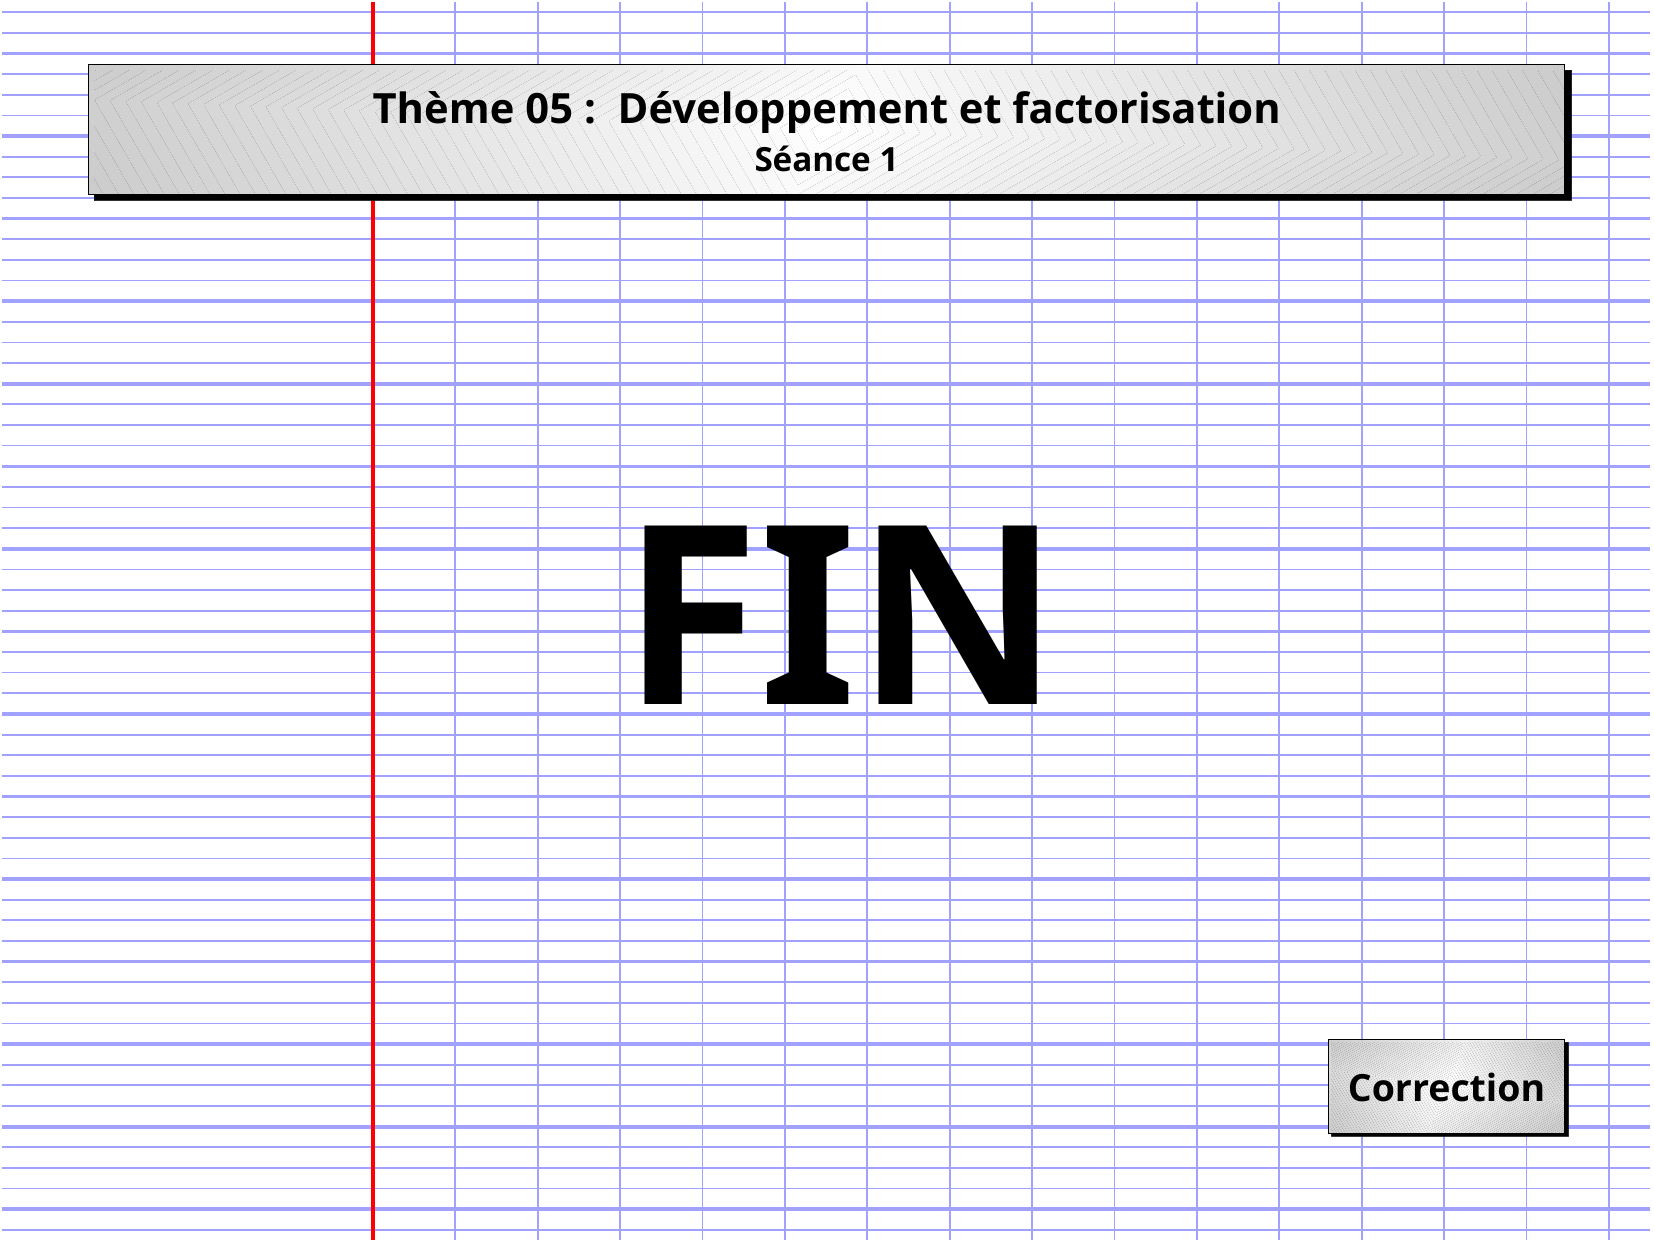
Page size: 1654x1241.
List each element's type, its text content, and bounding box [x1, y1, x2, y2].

text_box Thème 05 : Développement et factorisation Séance 1 [88, 64, 1565, 195]
text_box Correction [1328, 1039, 1565, 1134]
text_box FIN [413, 429, 1270, 798]
picture [0, 0, 1654, 1241]
